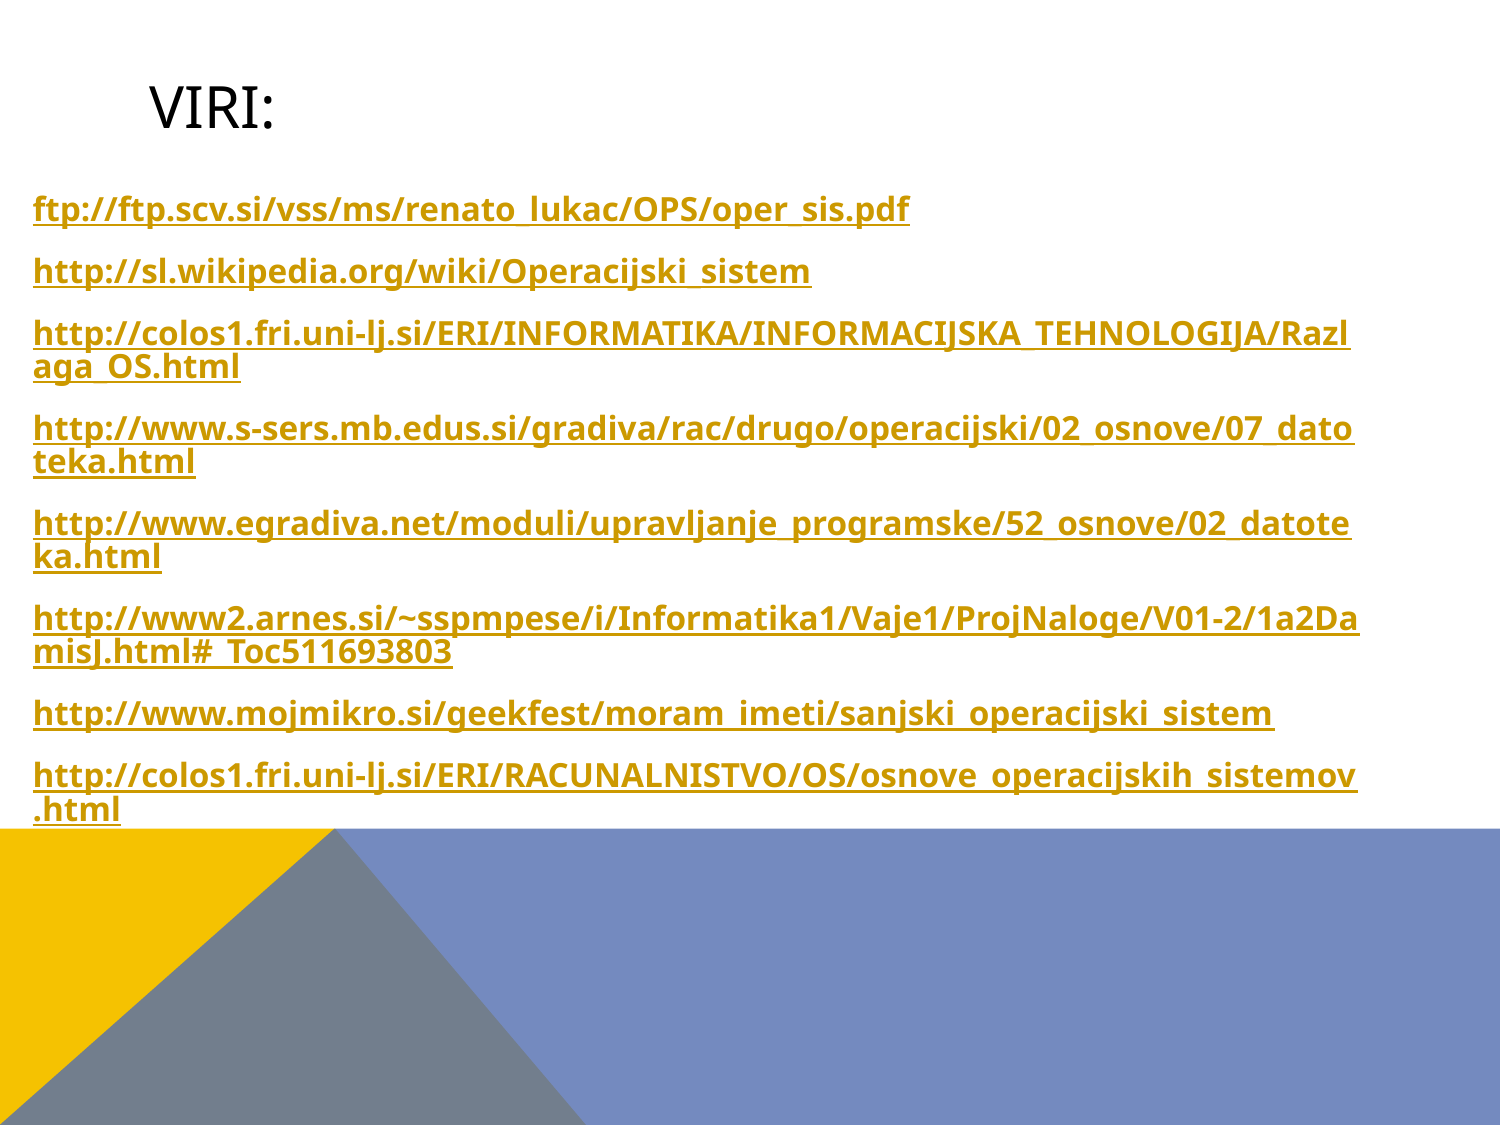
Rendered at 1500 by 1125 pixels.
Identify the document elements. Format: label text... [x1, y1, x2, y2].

title Viri: [134, 59, 1369, 150]
list ftp://ftp.scv.si/vss/ms/renato_lukac/OPS/oper_sis.pdf http://sl.wikipedia.org/wiki/Operacijski_sistem http://colos1.fri.uni-lj.si/ERI/INFORMATIKA/INFORMACIJSKA_TEHNOLOGIJA/Razlaga_OS.html http://www.s-sers.mb.edus.si/gradiva/rac/drugo/operacijski/02_osnove/07_datoteka.html http://www.egradiva.net/moduli/upravljanje_programske/52_osnove/02_datoteka.html http://www2.arnes.si/~sspmpese/i/Informatika1/Vaje1/ProjNaloge/V01-2/1a2DamisJ.html#_Toc511693803 http://www.mojmikro.si/geekfest/moram_imeti/sanjski_operacijski_sistem http://colos1.fri.uni-lj.si/ERI/RACUNALNISTVO/OS/osnove_operacijskih_sistemov.html [17, 180, 1376, 768]
